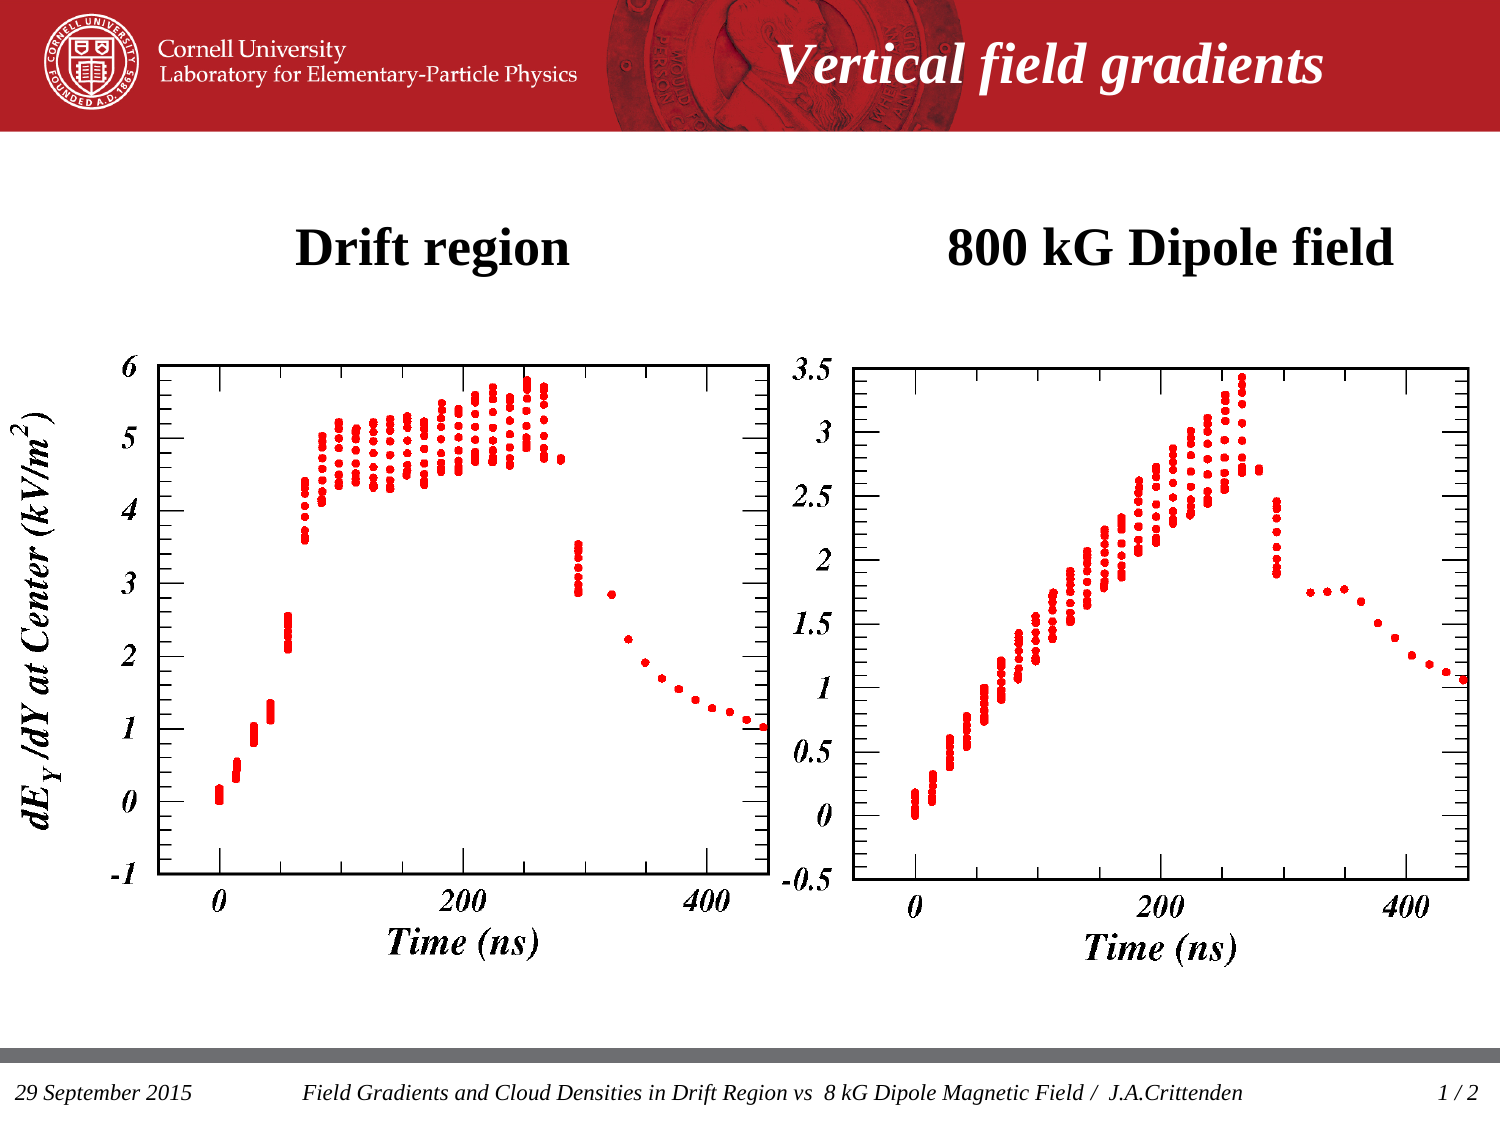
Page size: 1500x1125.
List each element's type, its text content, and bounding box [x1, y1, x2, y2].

title Vertical field gradients [600, 7, 1500, 121]
picture [0, 0, 1500, 132]
text_box 800 kG Dipole field [932, 210, 1411, 286]
text_box Drift region [280, 209, 586, 285]
picture [0, 353, 1481, 971]
